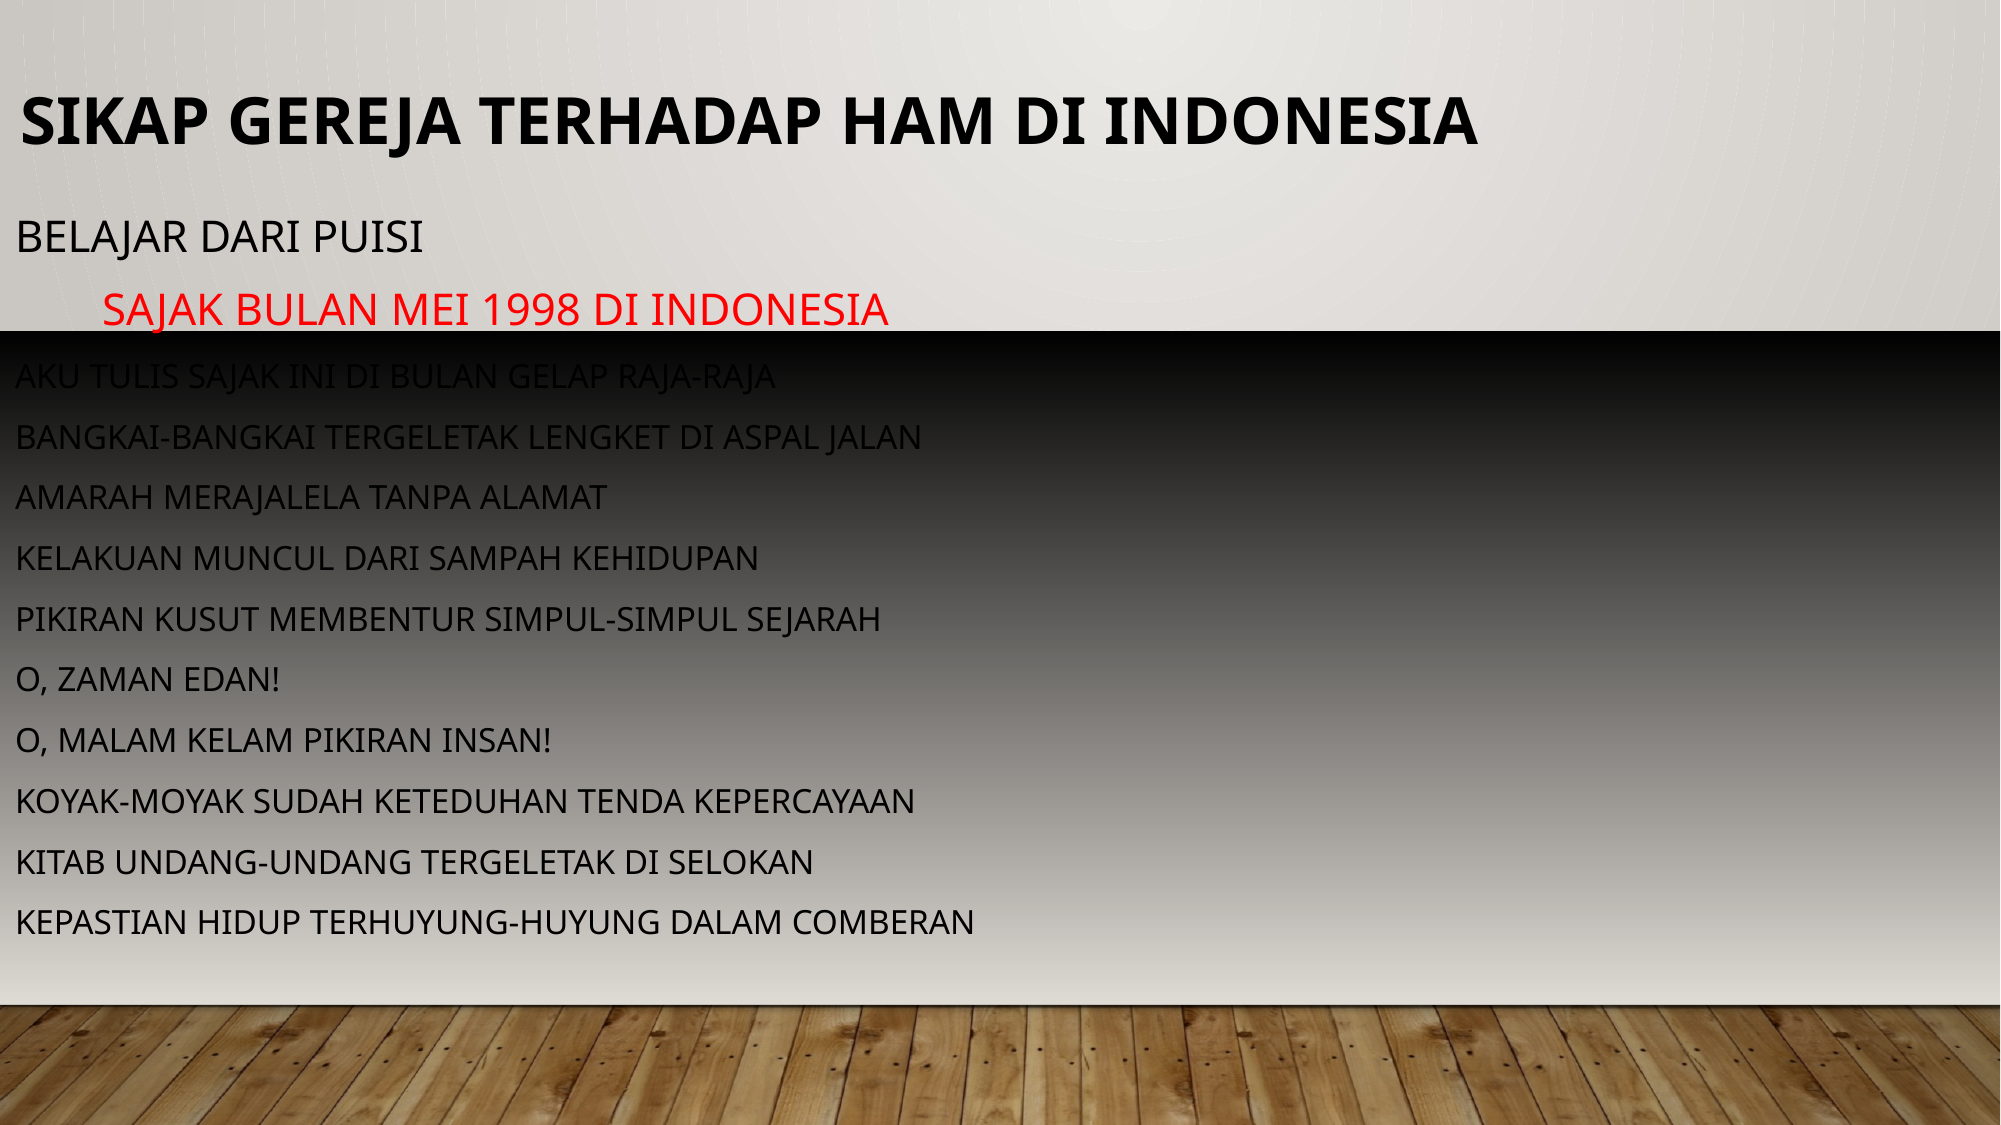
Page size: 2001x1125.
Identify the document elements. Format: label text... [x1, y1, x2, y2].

subtitle BELAJAR DARI PUISI SAJAK BULAN MEI 1998 DI INDONESIA AKU TULIS SAJAK INI DI BULAN GELAP RAJA-RAJA BANGKAI-BANGKAI TERGELETAK LENGKET DI ASPAL JALAN AMARAH MERAJALELA TANPA ALAMAT KELAKUAN MUNCUL DARI SAMPAH KEHIDUPAN PIKIRAN KUSUT MEMBENTUR SIMPUL-SIMPUL SEJARAH O, ZAMAN EDAN! O, MALAM KELAM PIKIRAN INSAN! KOYAK-MOYAK SUDAH KETEDUHAN TENDA KEPERCAYAAN KITAB UNDANG-UNDANG TERGELETAK DI SELOKAN KEPASTIAN HIDUP TERHUYUNG-HUYUNG DALAM COMBERAN [0, 193, 1501, 1010]
title SIKAP GEREJA TERHADAP HAM DI INDONESIA [0, 15, 1501, 159]
